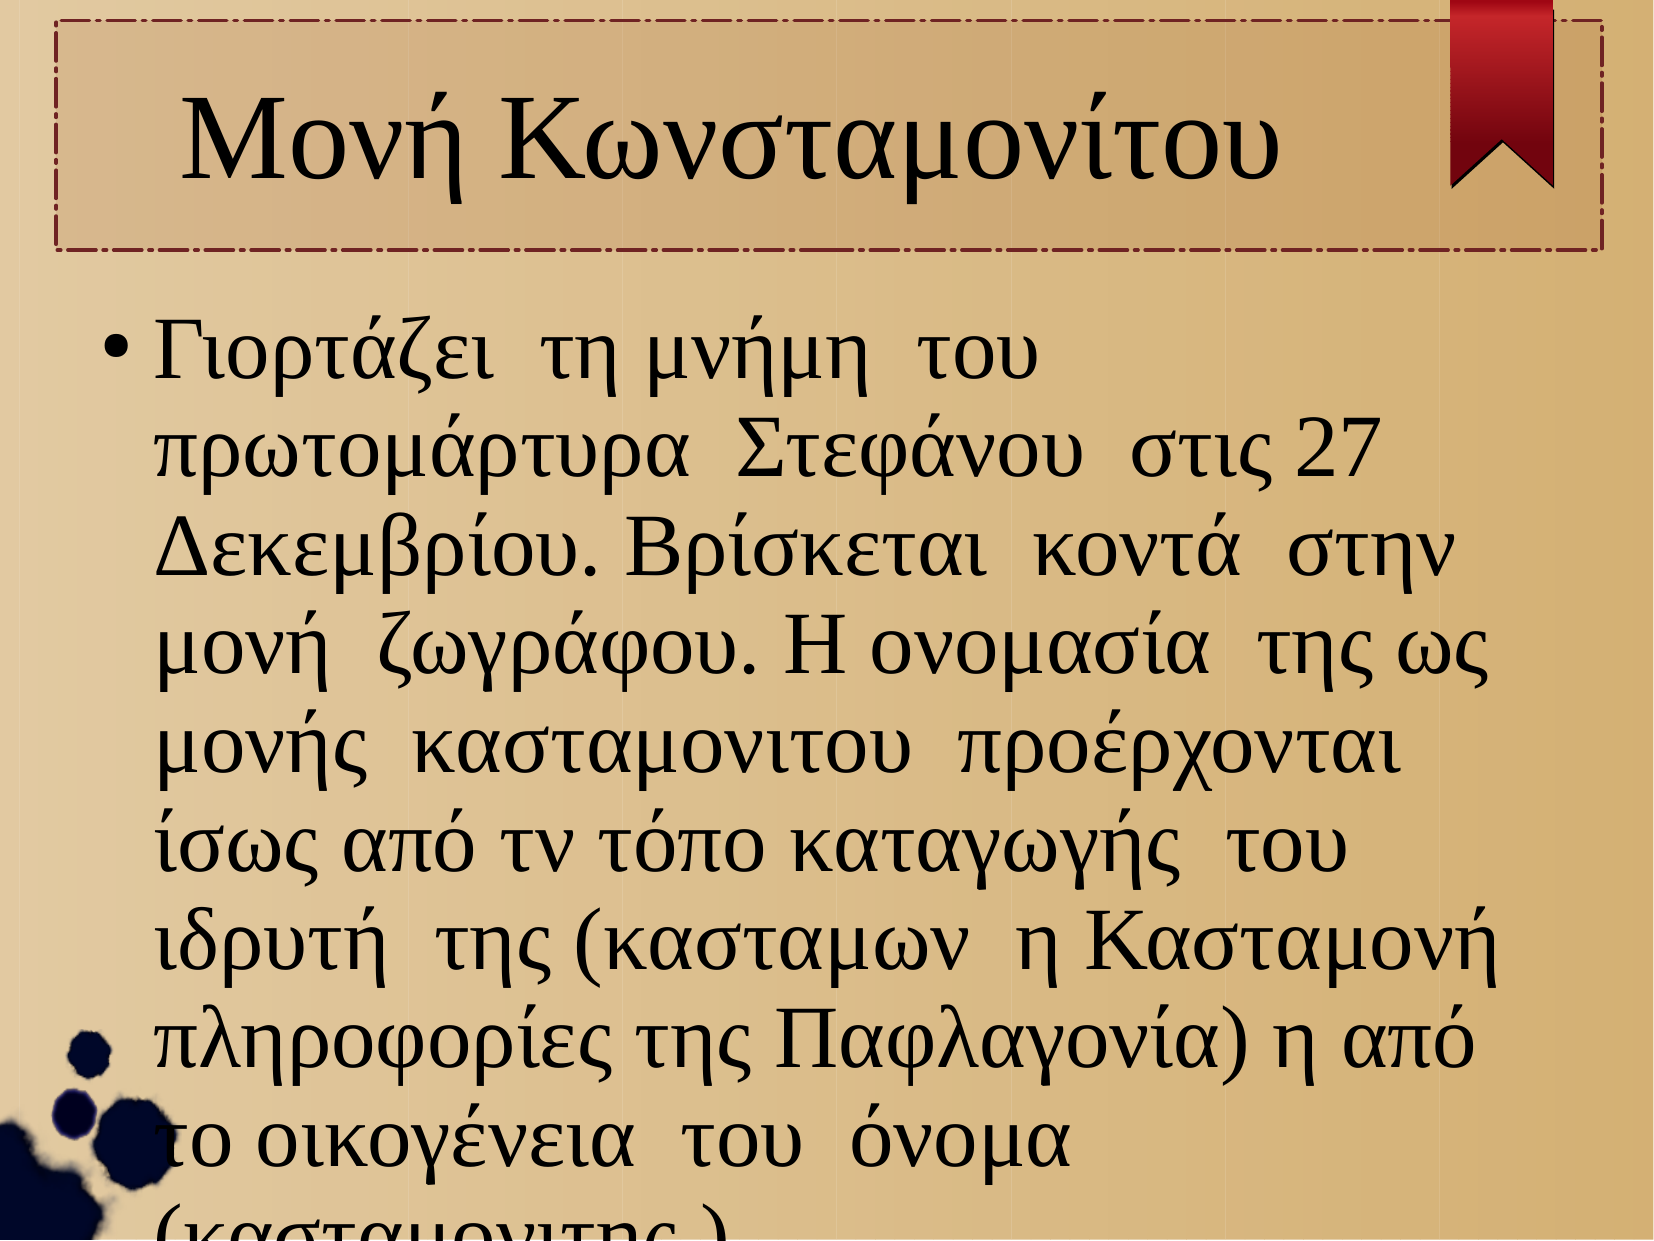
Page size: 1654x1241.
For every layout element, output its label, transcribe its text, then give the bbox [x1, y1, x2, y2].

title Μονή Κωνσταμονίτου [82, 2, 1412, 274]
list Γιορτάζει τη μνήμη του πρωτομάρτυρα Στεφάνου στις 27 Δεκεμβρίου. Βρίσκεται κοντά στην μονή ζωγράφου. Η ονομασία της ως μονής κασταμονιτου προέρχονται ίσως από τν τόπο καταγωγής του ιδρυτή της (κασταμων η Κασταμονή πληροφορίες της Παφλαγονία) η από το οικογένεια του όνομα (κασταμονιτης ). Στα χρόνια του Ιωάννη Ε' του Παλαιολόγου καταστράφηκε από πυρκαγιά και 4 η ανοικοδόμηση της ανέλαβε ο Νεόφυτος, ηγούμενος το 1423,με την βοήθεια των Σέρβων ηγεμόνων Ραντιτς και Μπρανκοβιτς. Μέρα τις αρχές του 16ου αιώνα, η μόνη βρέθηκε σε οικονομική δυσπραγία, ίσως εξαιτίας πάλι κάποιας πυρκαγιάς που κατάστρεψε τις εγκαταστάσεις της, και η κατάσταση αυτή φαίνεται ότι συνεχίστηκε μέχρι το τέλος του 18ου αιώνα. Το 1819 η βασιλική του Άλλη Πασά δώρισε αρκετά χρήματα στον ηγούμενο της μονής Χρύσανθο, ο οποίος άρχισε να ανακαινίζει τα κτήρια της. Η Ελληνική επανάσταση, κυρίως όμως ο δικαστικός αγώνας με τη Μονή Δοχειαριου για το Μονυδριο του καλλιγράφου,ταλαιπώρησαν τη μονή, η οποία μόνο μετά τα μέσα του 19ου αιώνα κατάφερε να ξαναβρεί τον κανονικό της ρυθμό. Σήμερα έχει 24 περίπου μοναχούς και ακολουθεί τν αυστηρό κοινοβιακό τρόπο ζωής Το καθολικό χτίστηκε το 1860-1869 στη θέση παλαιότερου ναού που καταστράφηκε εντελώς. Ακολουθεί τν καθιερωμένο αγιορείτικο τύπο και δεν τοιχογραφήθηκε πότε. Η τράπεζα, χωρίς τοιχογραφίες και αυτή, βρίσκεται ενσωματωμένη στη δυτική πτέρυγα. Η βιβλιοθήκη, πάνω από τη λιτή, περιέχει 110 χειρόγραφα. Από τα κειμήλια της μονής αξίζει να αναφερθούν η εικόνες της Παναγίας που φυλάγονται στο καθολικό, και μια μικρή εικόνα του Αγίου Αντωνίου του 16ου αιώνα από το ομώνυμο κελί. [82, 299, 1571, 1019]
